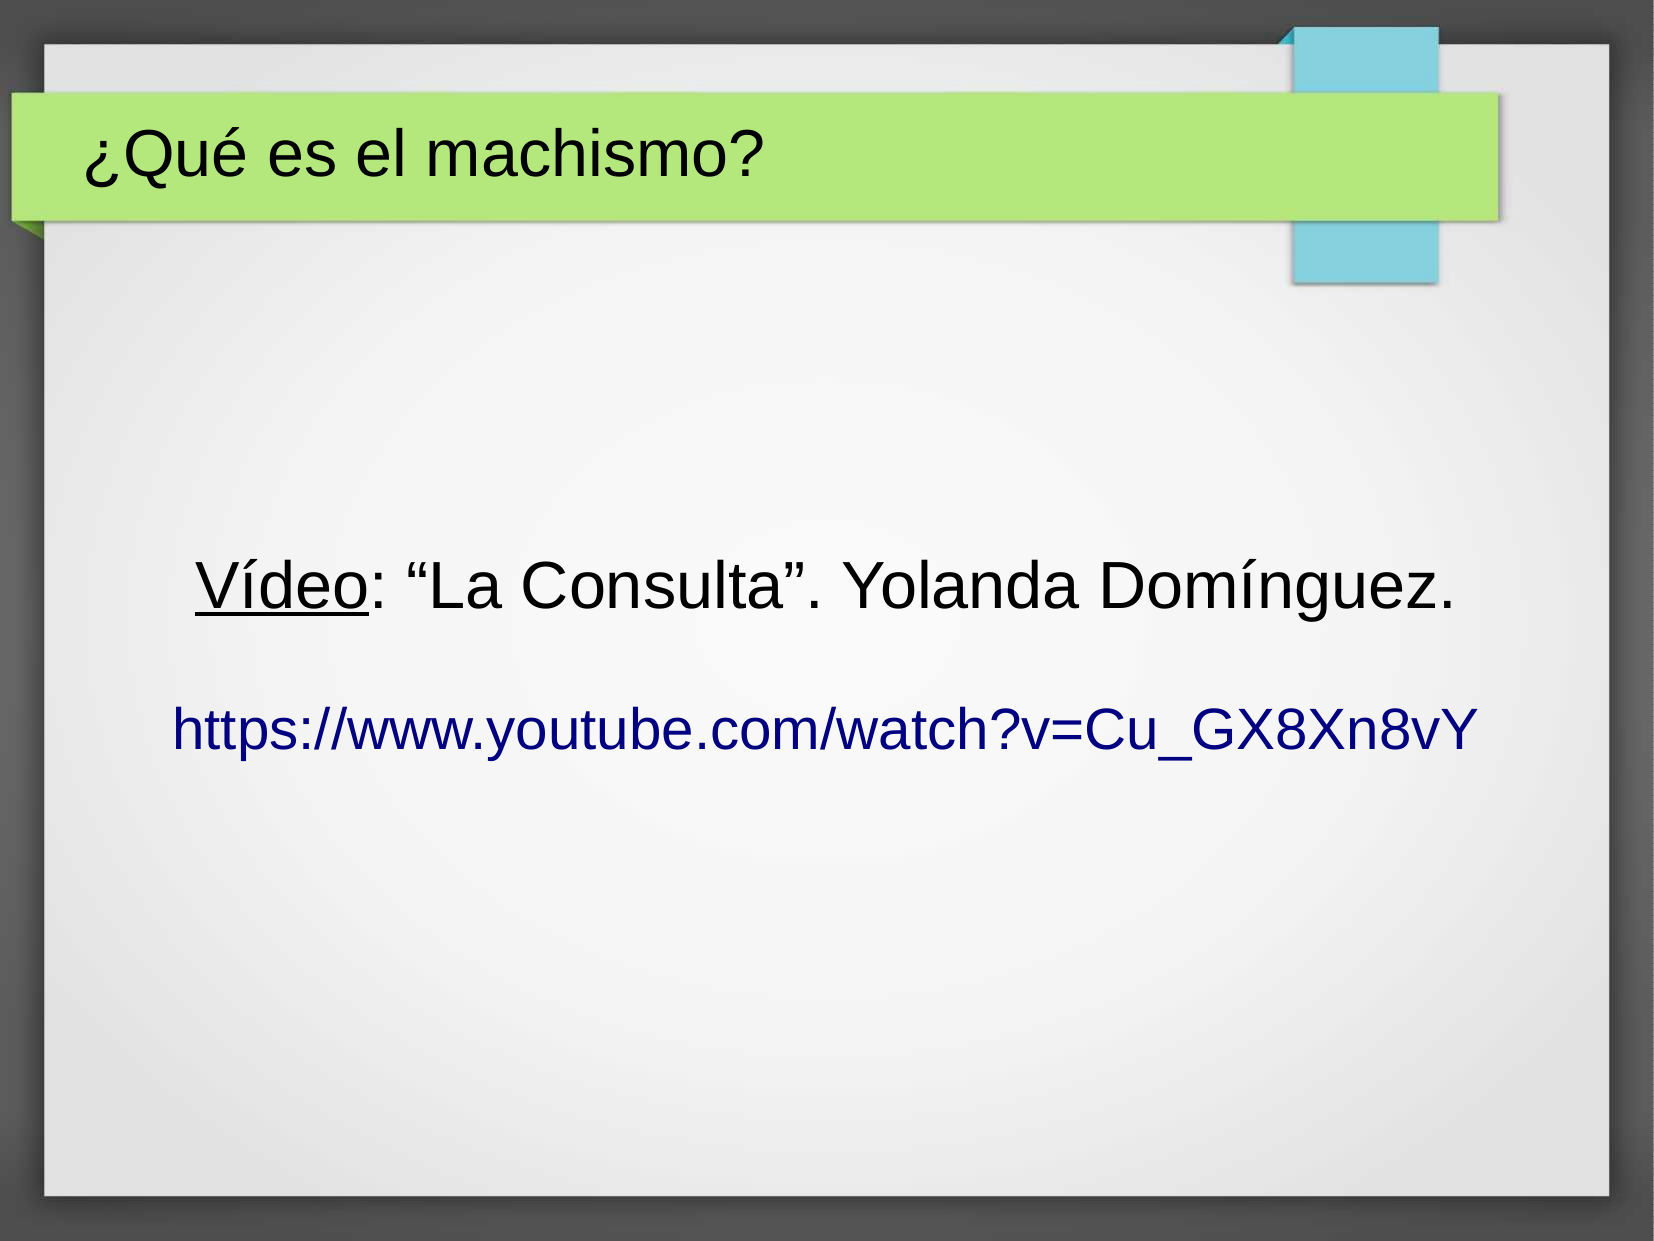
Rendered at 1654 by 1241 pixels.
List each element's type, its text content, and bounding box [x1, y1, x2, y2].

picture [0, 0, 1654, 1241]
title ¿Qué es el machismo? [82, 94, 1264, 213]
subtitle Vídeo: “La Consulta”. Yolanda Domínguez. https://www.youtube.com/watch?v=Cu_GX8Xn8vY [82, 295, 1571, 1015]
